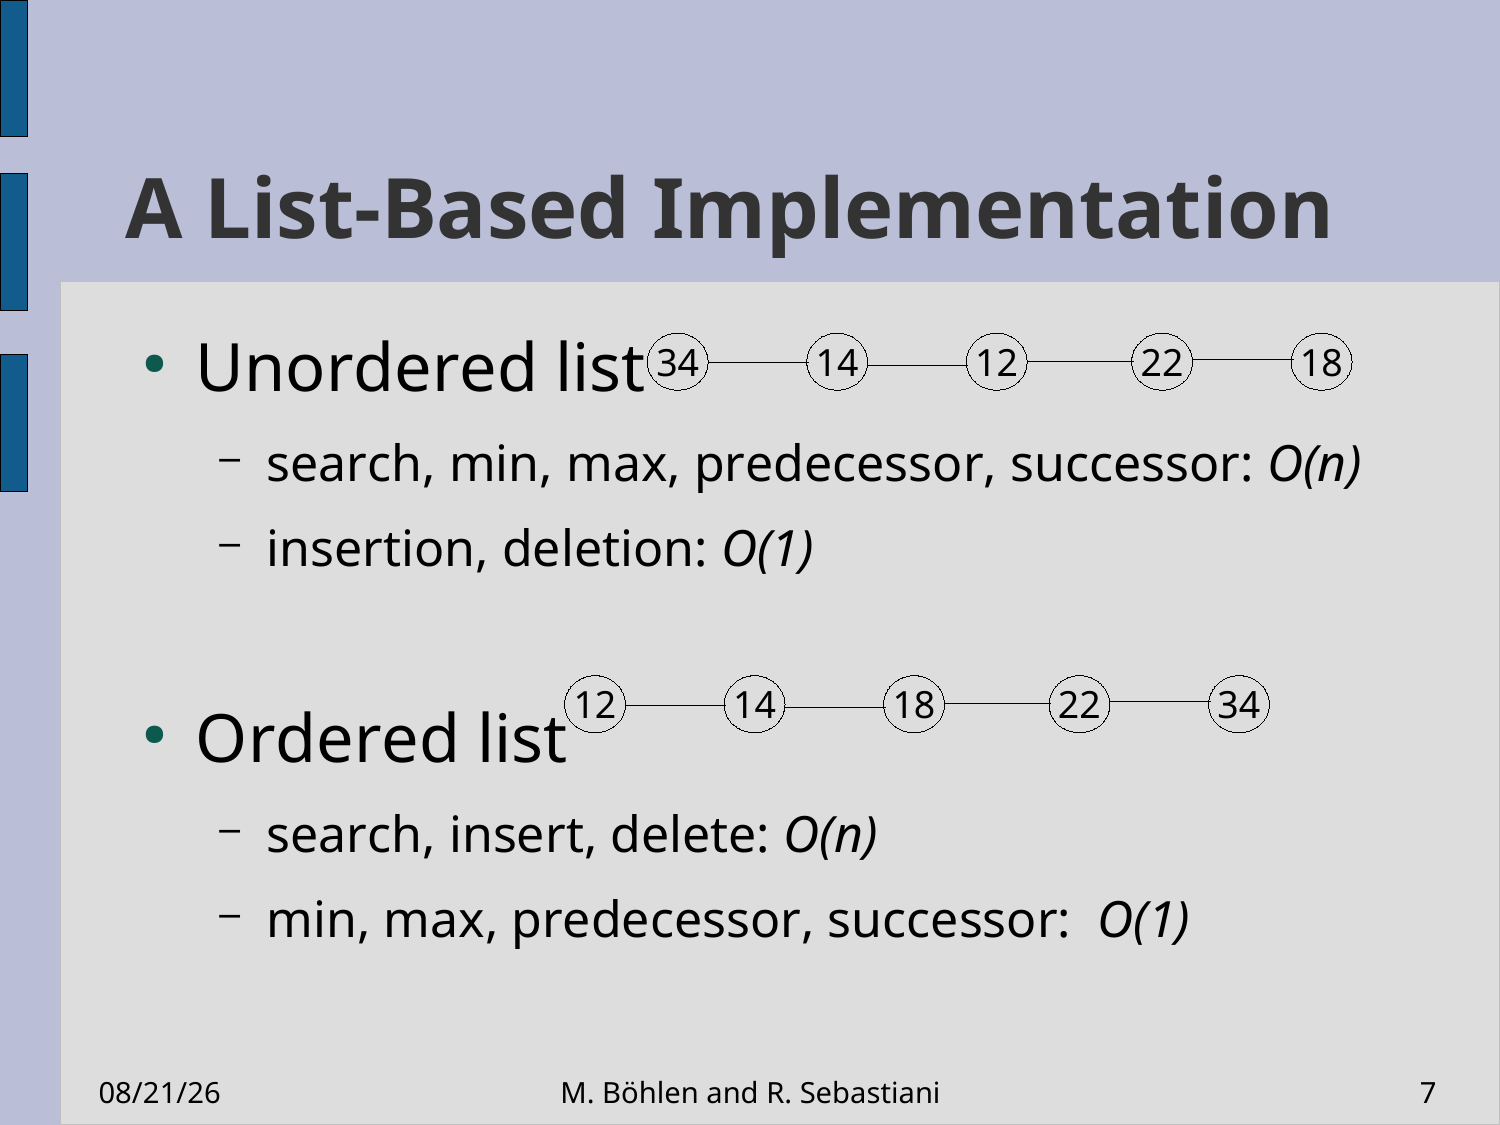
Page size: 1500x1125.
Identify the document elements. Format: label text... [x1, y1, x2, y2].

text_box 22 [1131, 333, 1193, 391]
text_box 22 [1049, 675, 1110, 733]
text_box 34 [647, 333, 709, 391]
text_box 34 [1208, 675, 1270, 733]
list Unordered list search, min, max, predecessor, successor: O(n) insertion, deletion: O(1) Ordered list search, insert, delete: O(n) min, max, predecessor, successor: O(1) [110, 312, 1392, 1037]
text_box 14 [806, 333, 868, 391]
text_box 14 [724, 675, 786, 733]
text_box 18 [883, 675, 945, 733]
title A List-Based Implementation [110, 67, 1392, 271]
text_box 12 [966, 333, 1028, 391]
text_box 18 [1291, 333, 1353, 391]
text_box 12 [564, 675, 626, 733]
